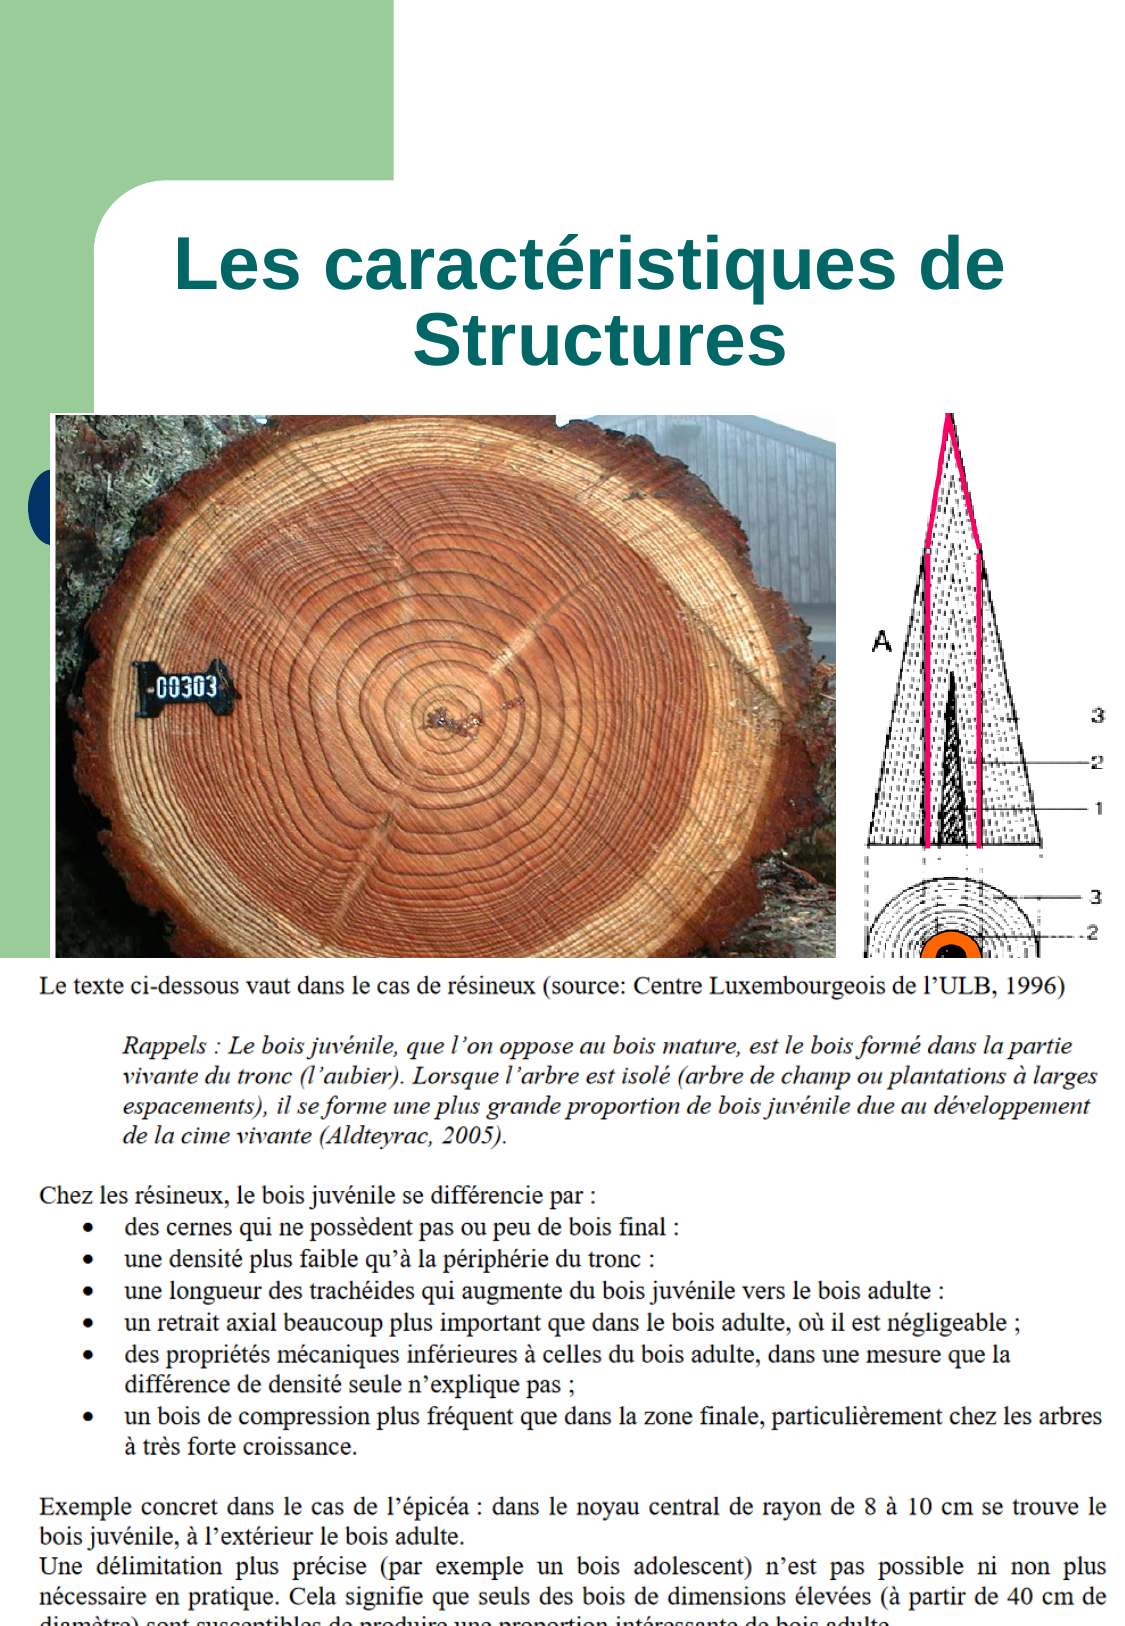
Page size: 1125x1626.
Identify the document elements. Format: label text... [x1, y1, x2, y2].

title Les caractéristiques de Structures [108, 177, 1093, 413]
picture [0, 413, 1125, 1626]
